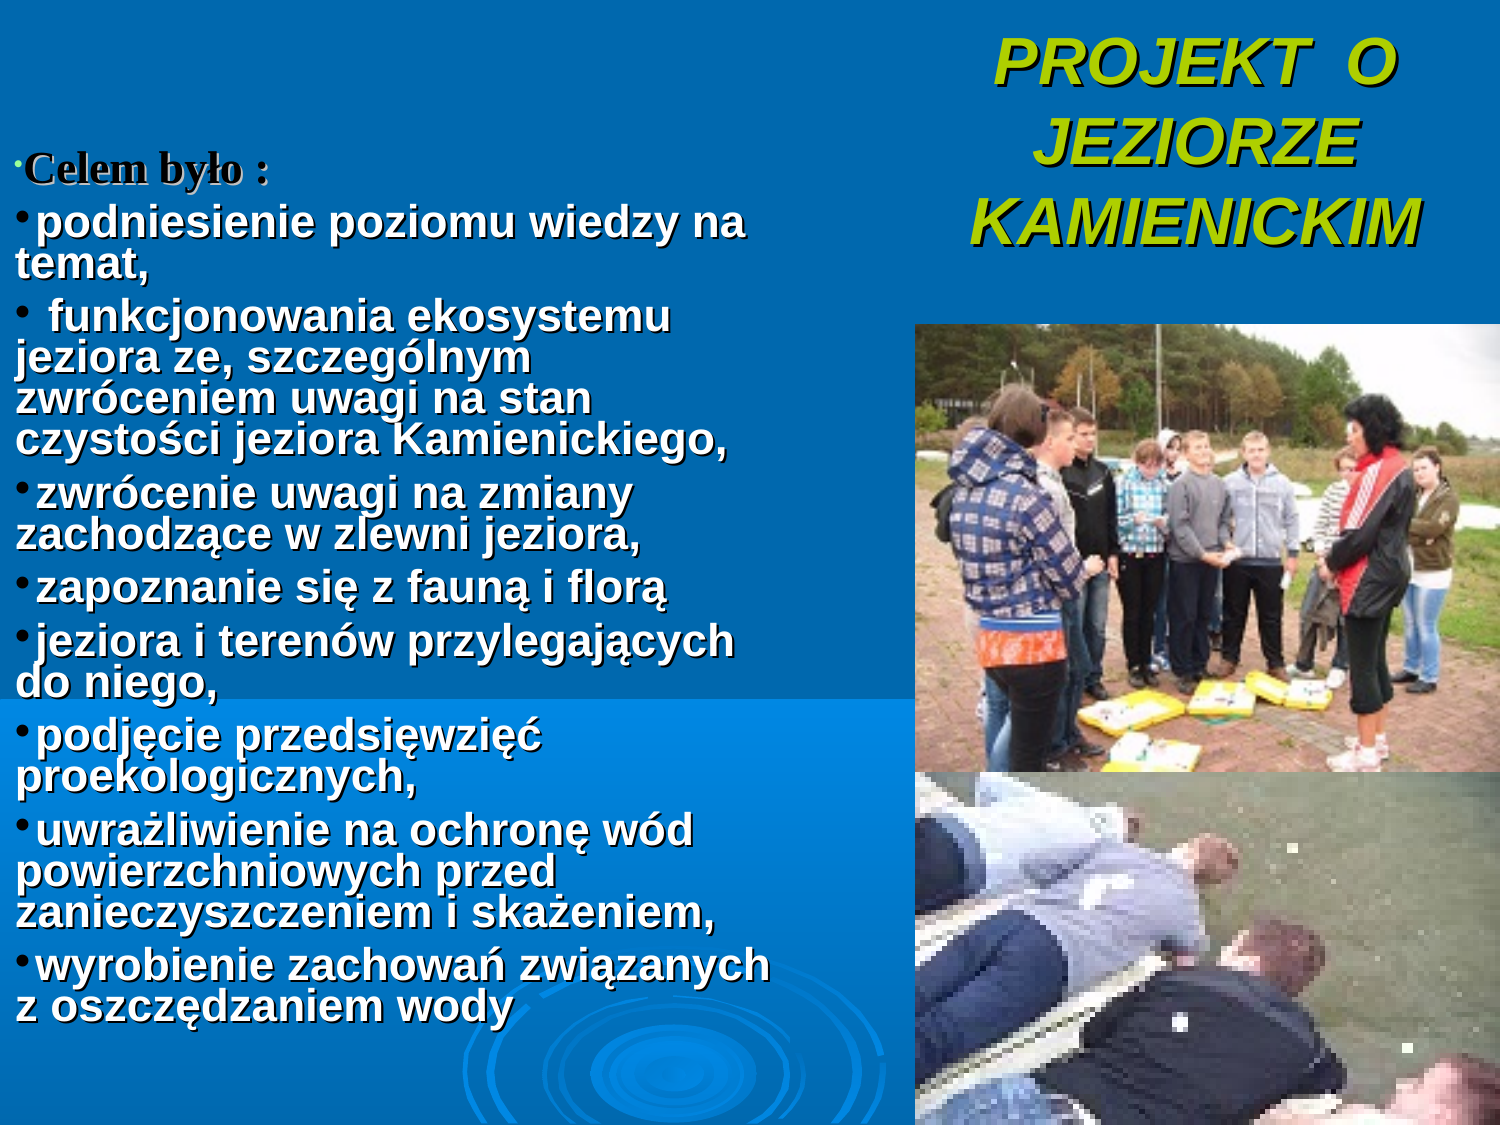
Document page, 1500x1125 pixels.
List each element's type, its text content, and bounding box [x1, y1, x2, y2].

picture [915, 324, 1500, 1125]
title PROJEKT O JEZIORZE KAMIENICKIM [915, 10, 1477, 266]
text_box Celem było : podniesienie poziomu wiedzy na temat, funkcjonowania ekosystemu jeziora ze, szczególnym zwróceniem uwagi na stan czystości jeziora Kamienickiego, zwrócenie uwagi na zmiany zachodzące w zlewni jeziora, zapoznanie się z fauną i florą jeziora i terenów przylegających do niego, podjęcie przedsięwzięć proekologicznych, uwrażliwienie na ochronę wód powierzchniowych przed zanieczyszczeniem i skażeniem, wyrobienie zachowań związanych z oszczędzaniem wody [0, 143, 798, 1125]
